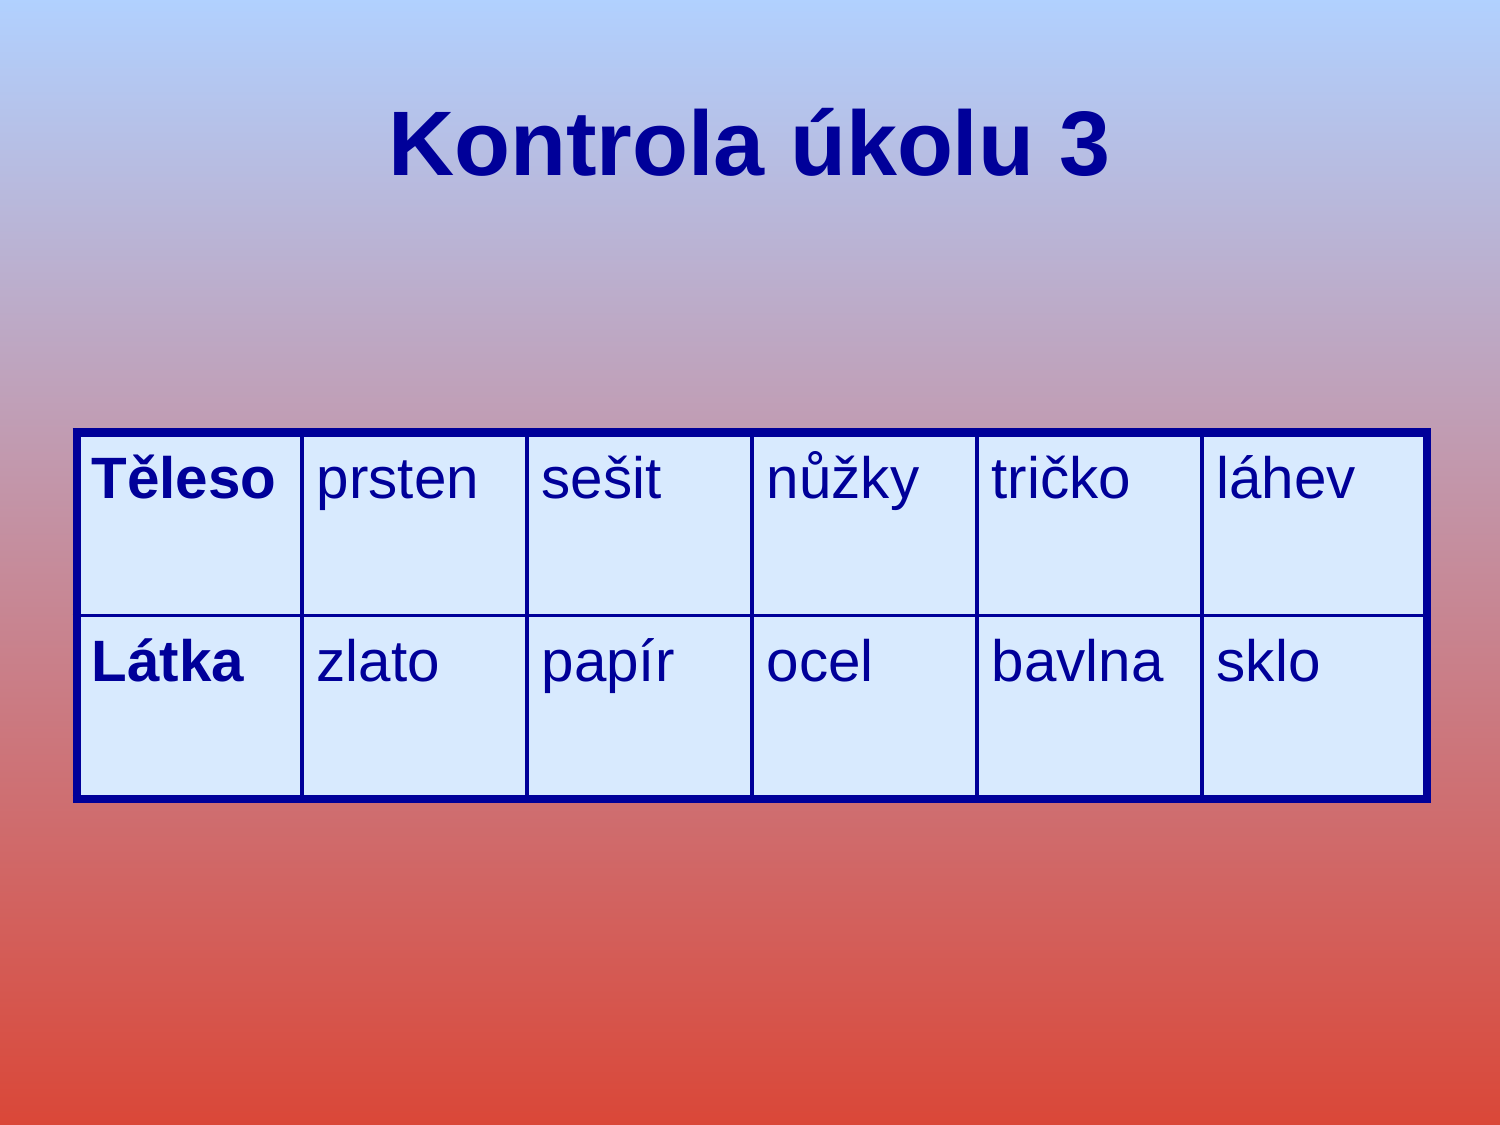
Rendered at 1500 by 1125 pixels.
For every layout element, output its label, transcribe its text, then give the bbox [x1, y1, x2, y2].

table_header sešit [529, 437, 750, 614]
table_header Těleso [81, 437, 300, 614]
table_header láhev [1204, 437, 1423, 614]
table_header tričko [979, 437, 1200, 614]
table_header prsten [304, 437, 525, 614]
table_cell bavlna [979, 617, 1200, 795]
table_cell Látka [81, 617, 300, 795]
table_cell sklo [1204, 617, 1423, 795]
table_cell ocel [754, 617, 975, 795]
title Kontrola úkolu 3 [75, 45, 1426, 233]
table_header nůžky [754, 437, 975, 614]
table_cell zlato [304, 617, 525, 795]
table_cell papír [529, 617, 750, 795]
